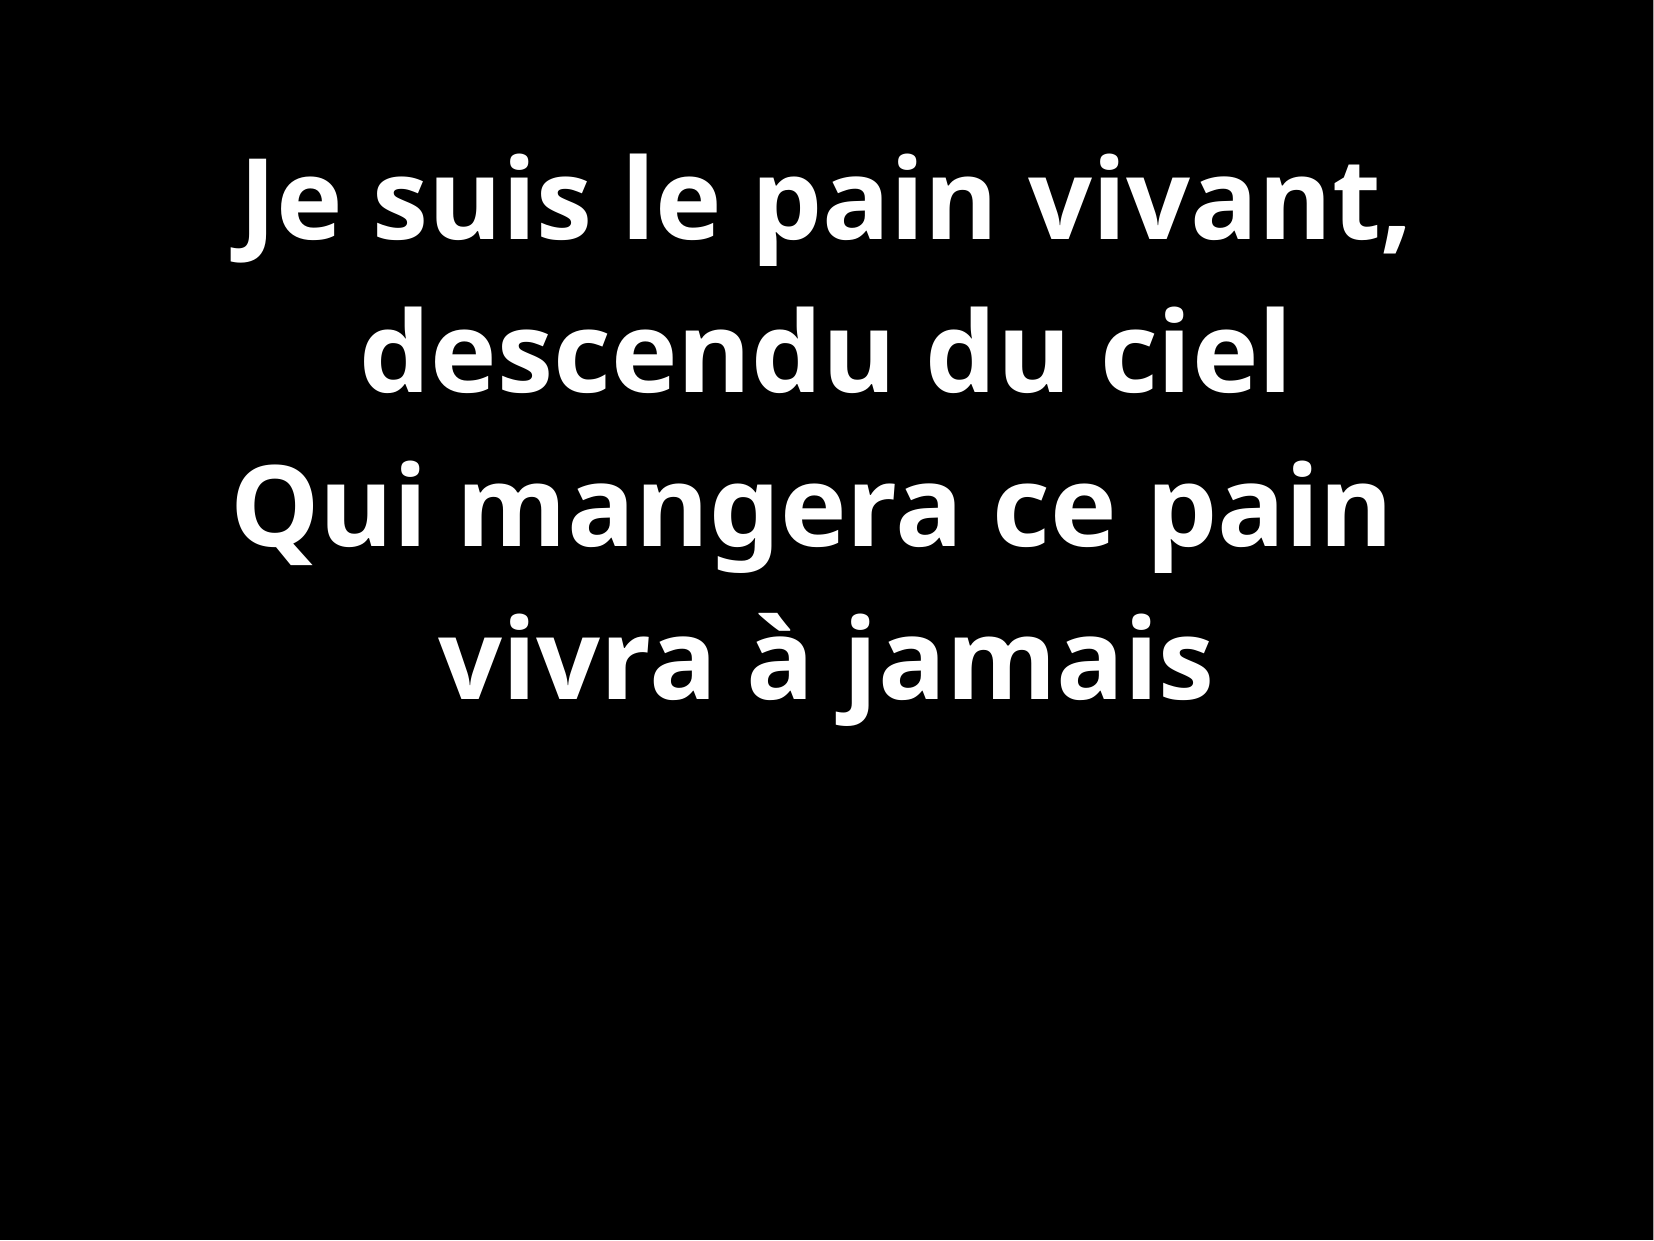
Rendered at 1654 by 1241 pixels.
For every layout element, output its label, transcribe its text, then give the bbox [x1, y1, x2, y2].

subtitle Je suis le pain vivant, descendu du ciel Qui mangera ce pain vivra à jamais [82, 49, 1571, 1109]
